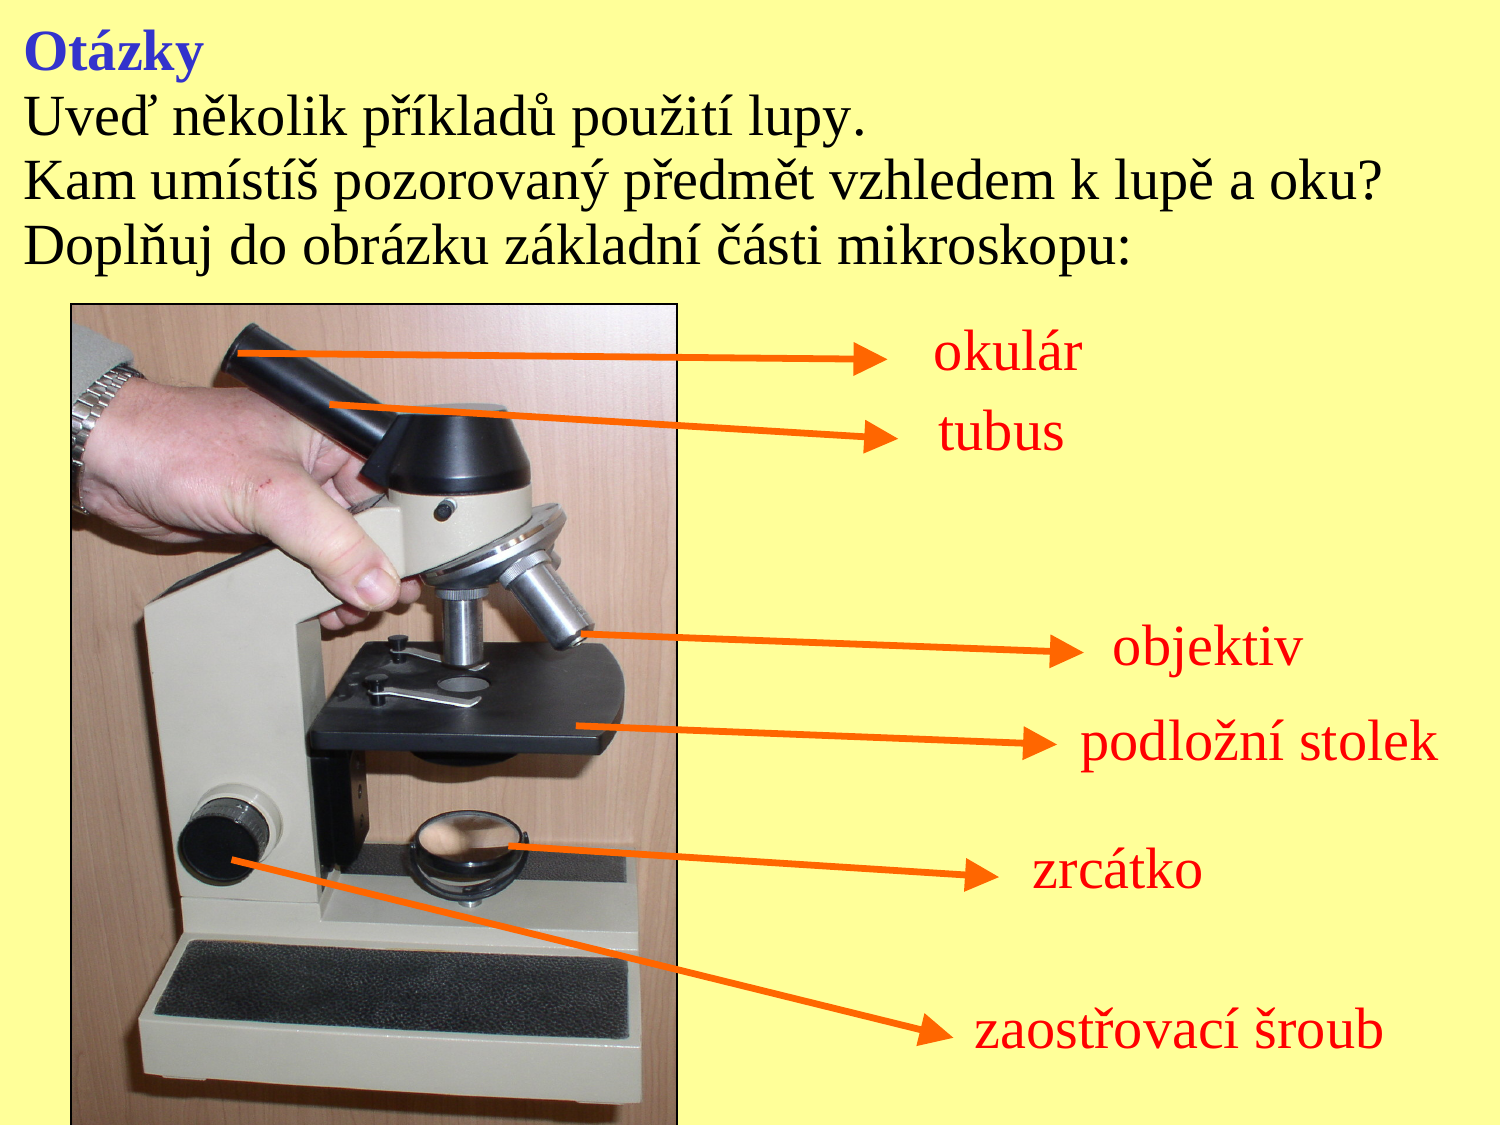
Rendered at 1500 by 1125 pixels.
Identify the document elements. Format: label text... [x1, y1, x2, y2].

text_box okulár [919, 310, 1099, 391]
text_box objektiv [1098, 605, 1365, 686]
text_box tubus [923, 390, 1103, 471]
text_box zrcátko [1018, 828, 1285, 909]
picture [71, 304, 677, 1125]
text_box zaostřovací šroub [960, 989, 1402, 1070]
text_box podložní stolek [1065, 701, 1500, 782]
text_box Otázky Uveď několik příkladů použití lupy. Kam umístíš pozorovaný předmět vzhledem k lupě a oku? Doplňuj do obrázku základní části mikroskopu: [8, 10, 1500, 285]
